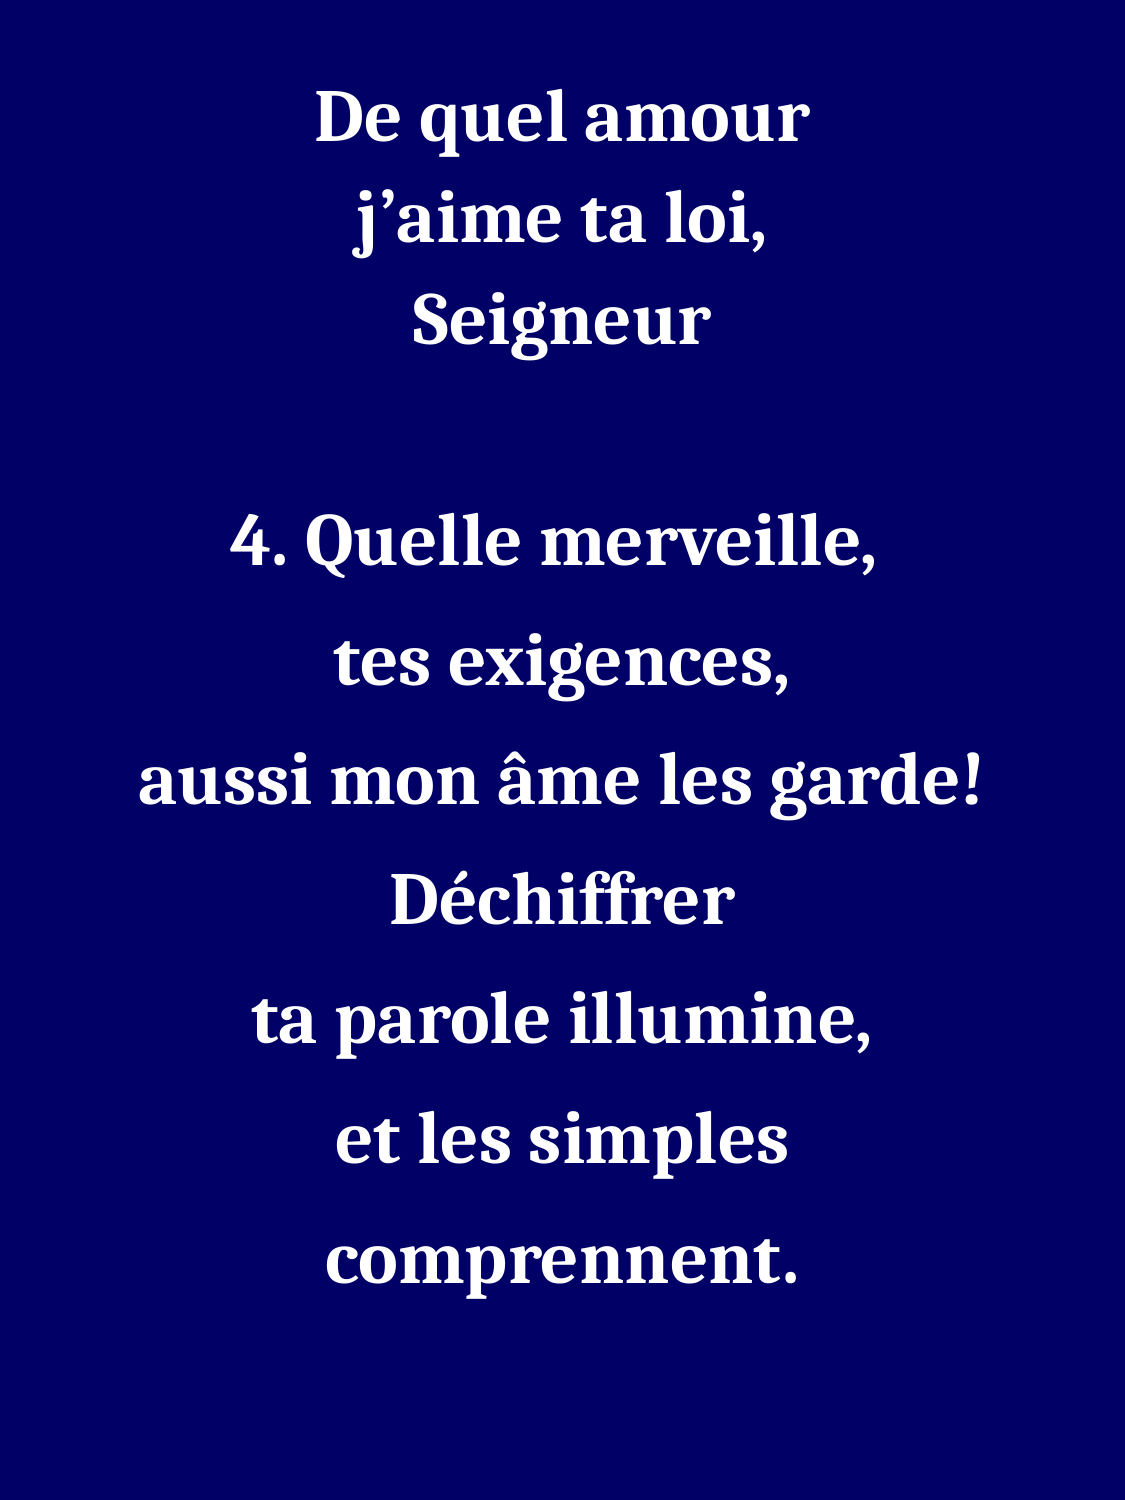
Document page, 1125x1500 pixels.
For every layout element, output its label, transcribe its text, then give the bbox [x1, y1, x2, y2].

text_box De quel amour j’aime ta loi, Seigneur 4. Quelle merveille, tes exigences, aussi mon âme les garde! Déchiffrer ta parole illumine, et les simples comprennent. [0, 58, 1125, 1477]
